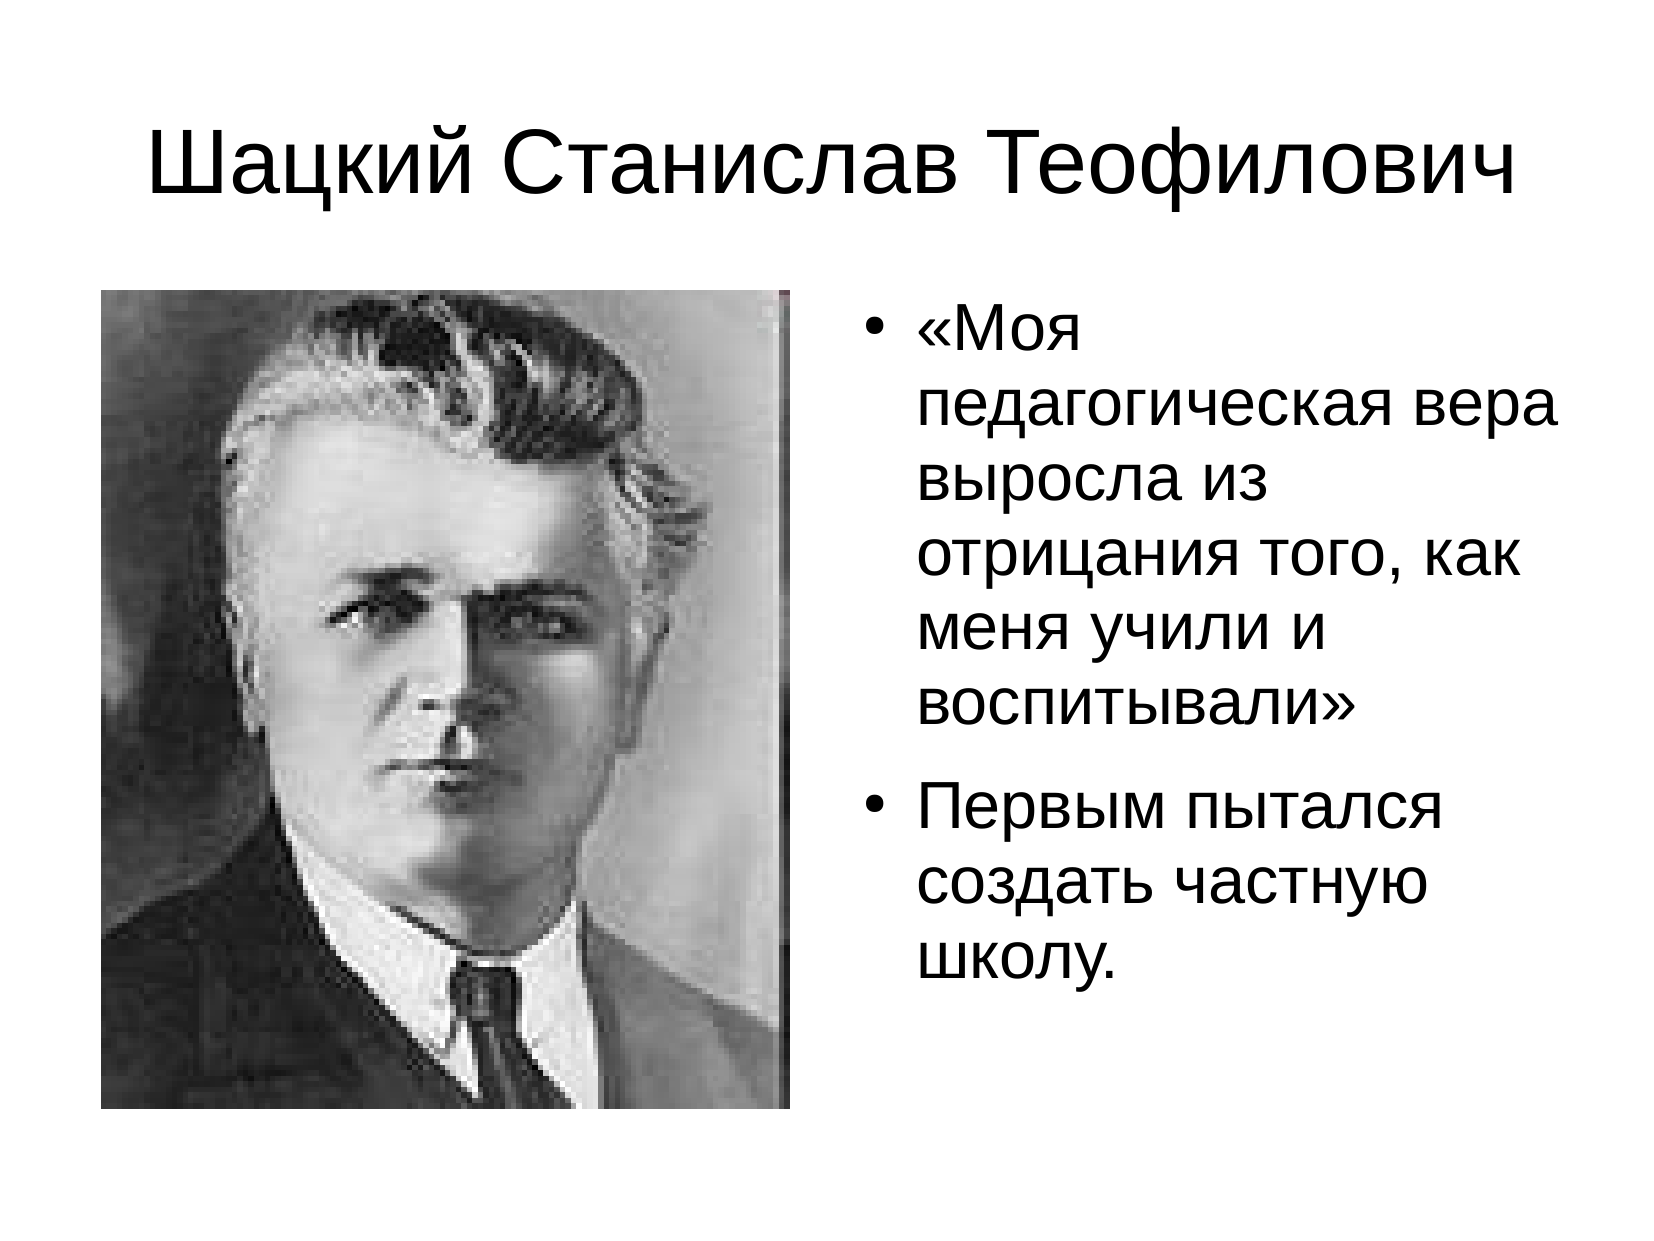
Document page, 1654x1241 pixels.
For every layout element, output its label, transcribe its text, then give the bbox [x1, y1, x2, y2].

list «Моя педагогическая вера выросла из отрицания того, как меня учили и воспитывали» Первым пытался создать частную школу. [845, 290, 1572, 1094]
title Шацкий Станислав Теофилович [88, 65, 1577, 258]
picture [101, 290, 790, 1109]
